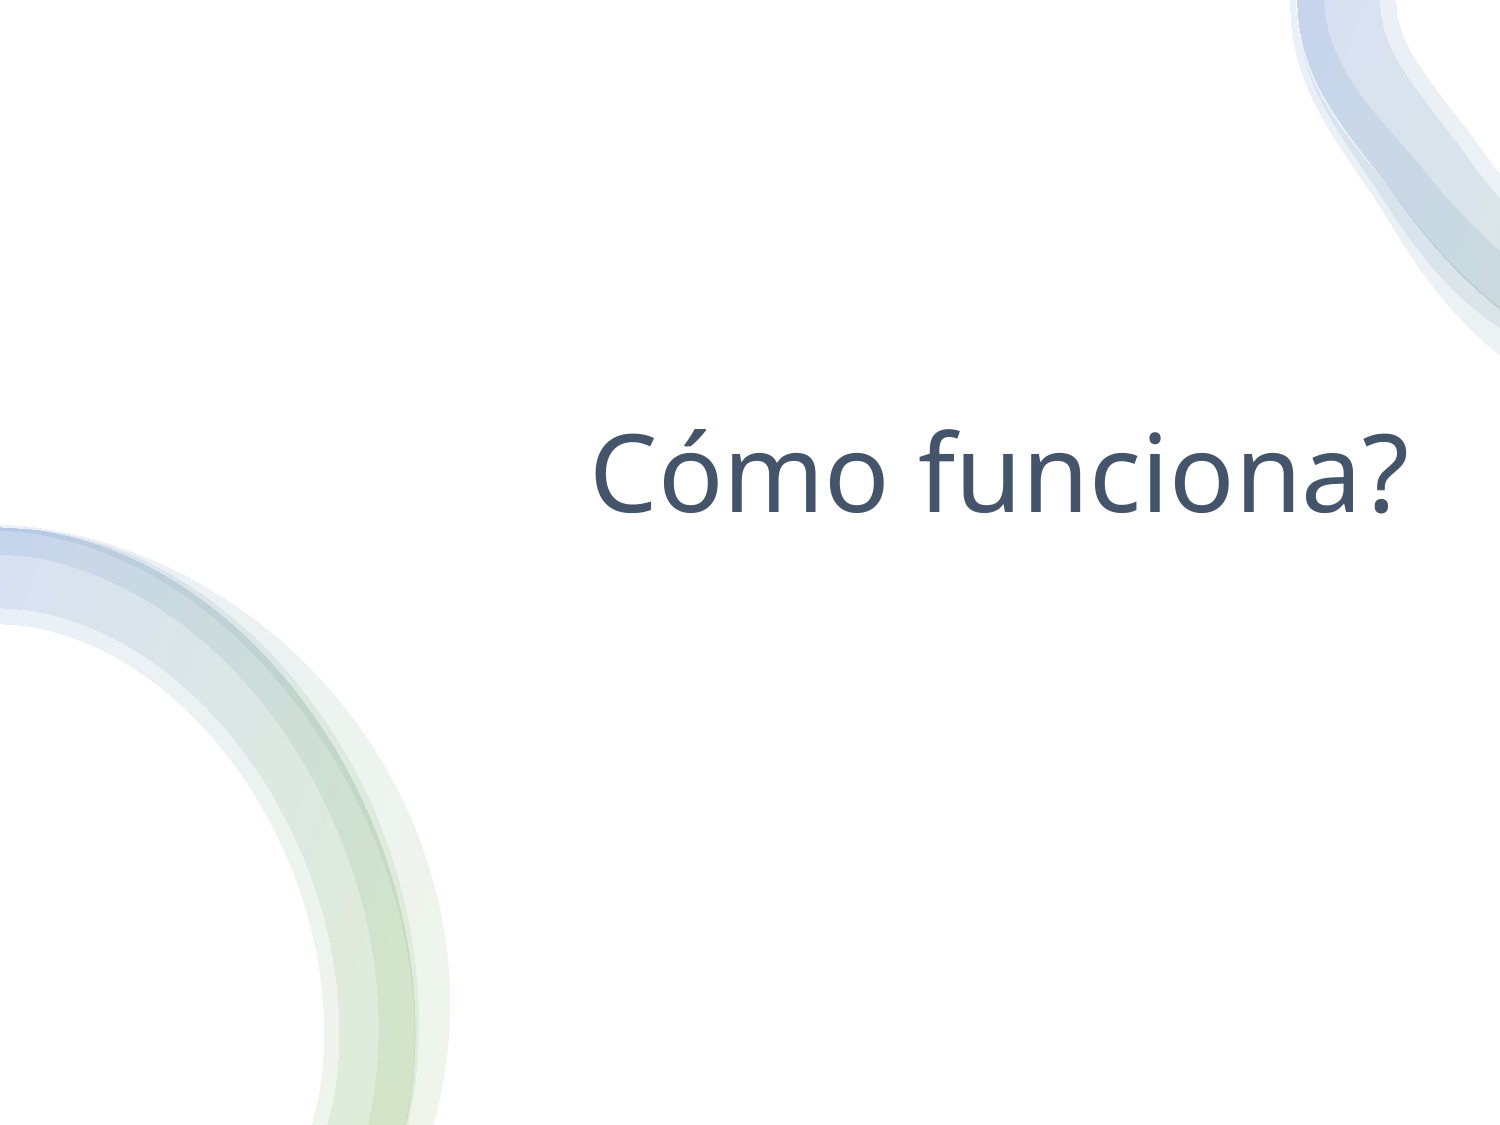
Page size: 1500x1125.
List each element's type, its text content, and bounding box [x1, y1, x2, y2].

text_box [0, 0, 1500, 1125]
title Cómo funciona? [123, 216, 1500, 544]
